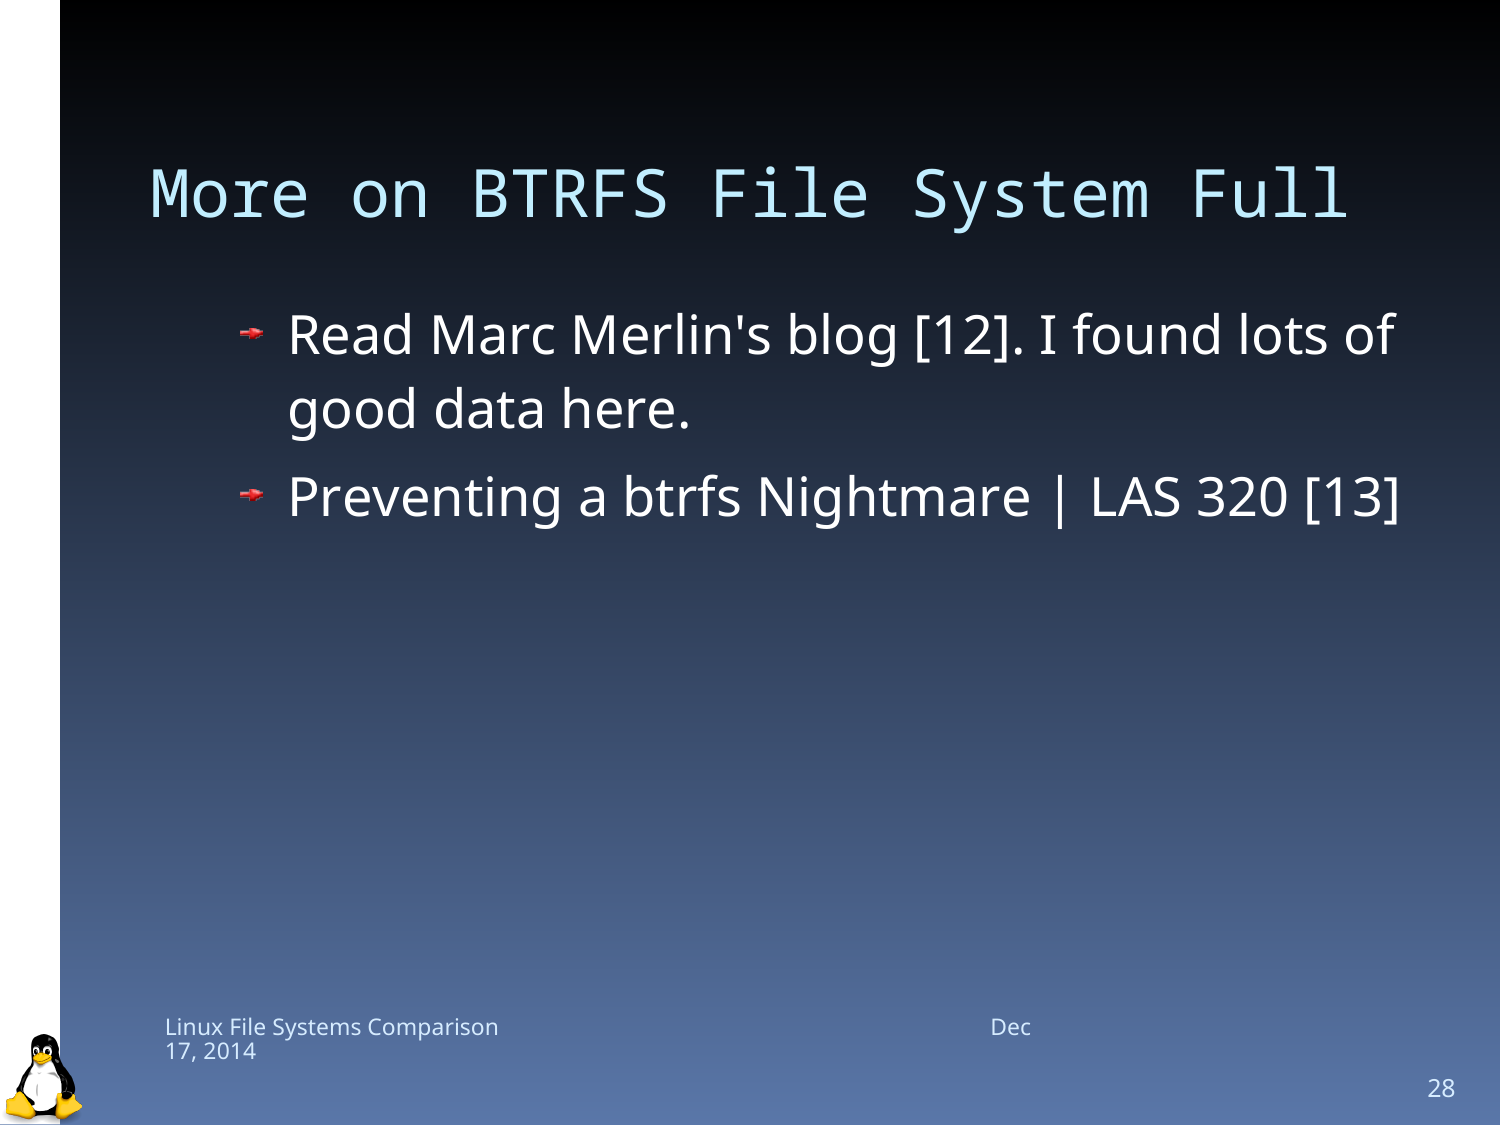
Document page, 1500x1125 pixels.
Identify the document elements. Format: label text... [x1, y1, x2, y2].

picture [0, 1034, 82, 1125]
title More on BTRFS File System Full [149, 84, 1425, 299]
list Read Marc Merlin's blog [12]. I found lots of good data here. Preventing a btrfs Nightmare | LAS 320 [13] [150, 288, 1426, 957]
